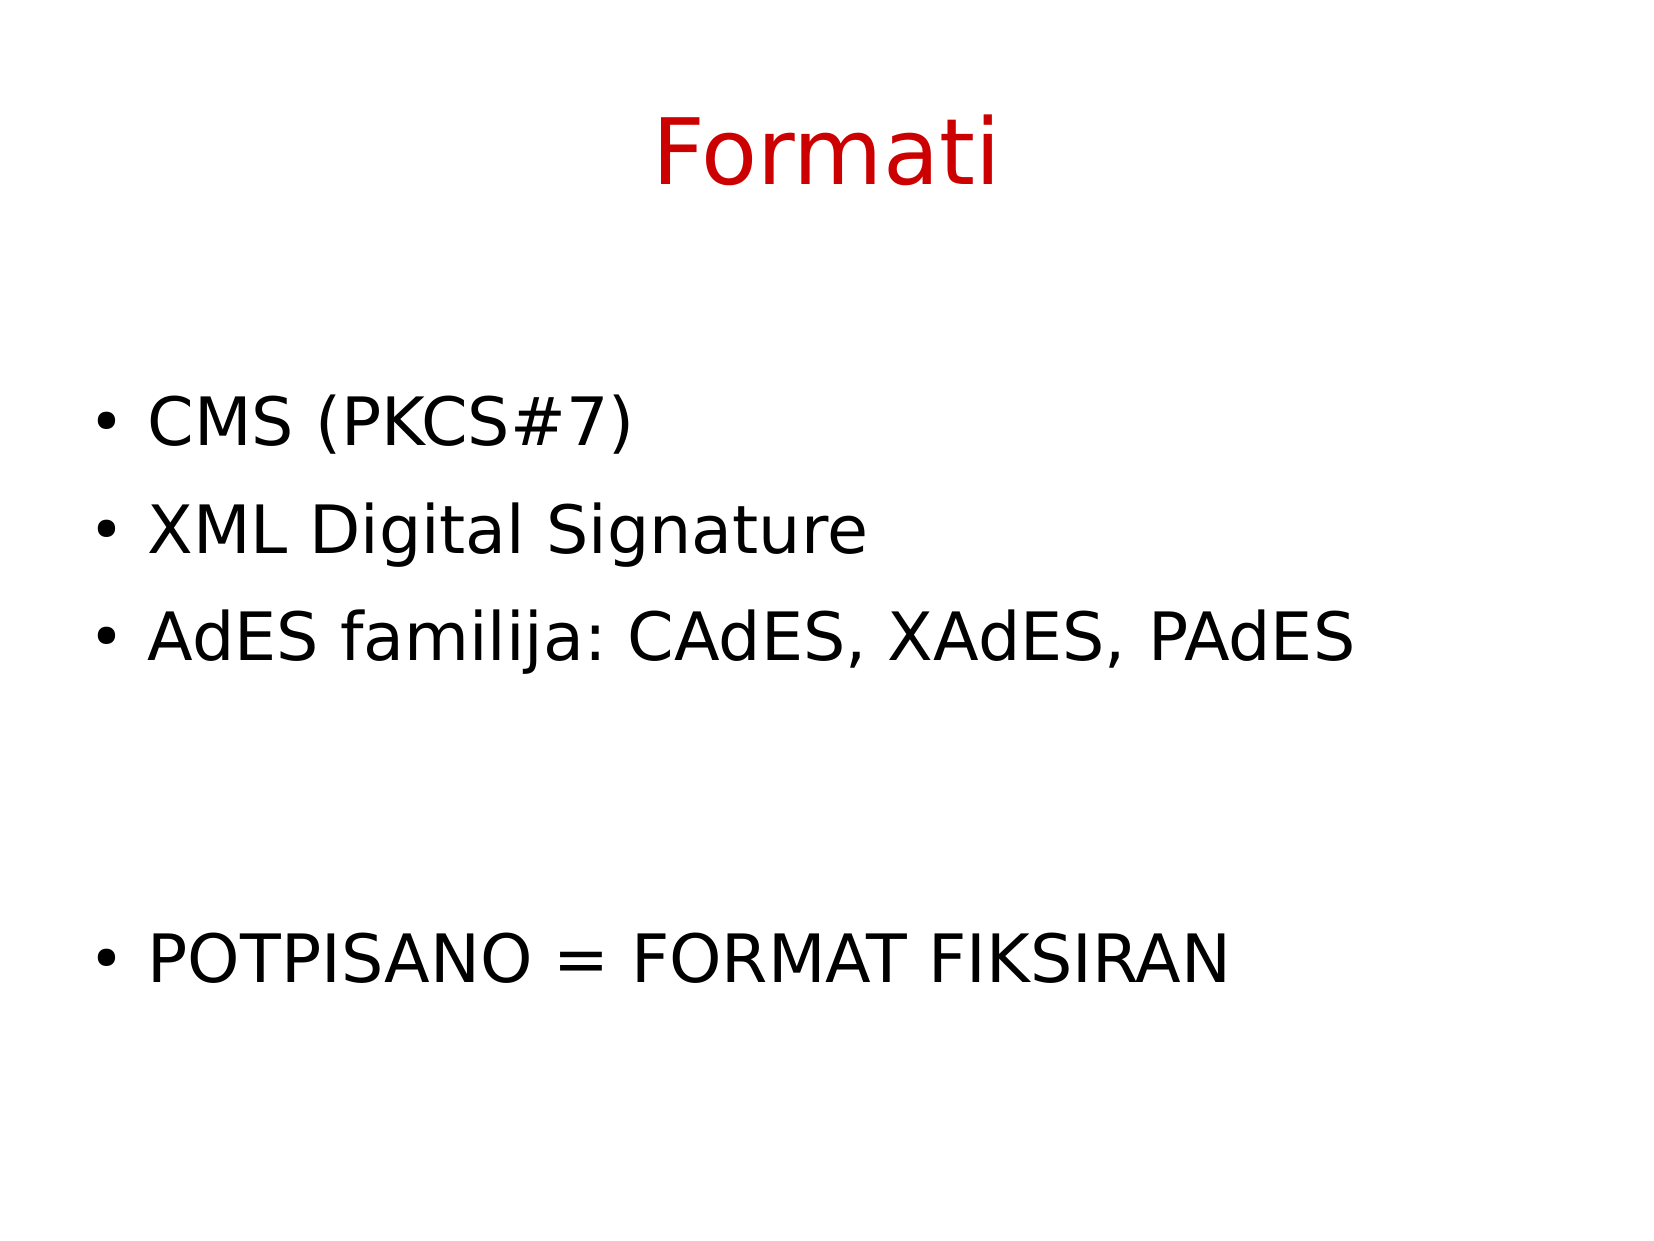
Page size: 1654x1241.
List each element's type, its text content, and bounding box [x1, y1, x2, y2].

title Formati [82, 49, 1571, 257]
list CMS (PKCS#7) XML Digital Signature AdES familija: CAdES, XAdES, PAdES POTPISANO = FORMAT FIKSIRAN [76, 383, 1565, 1025]
